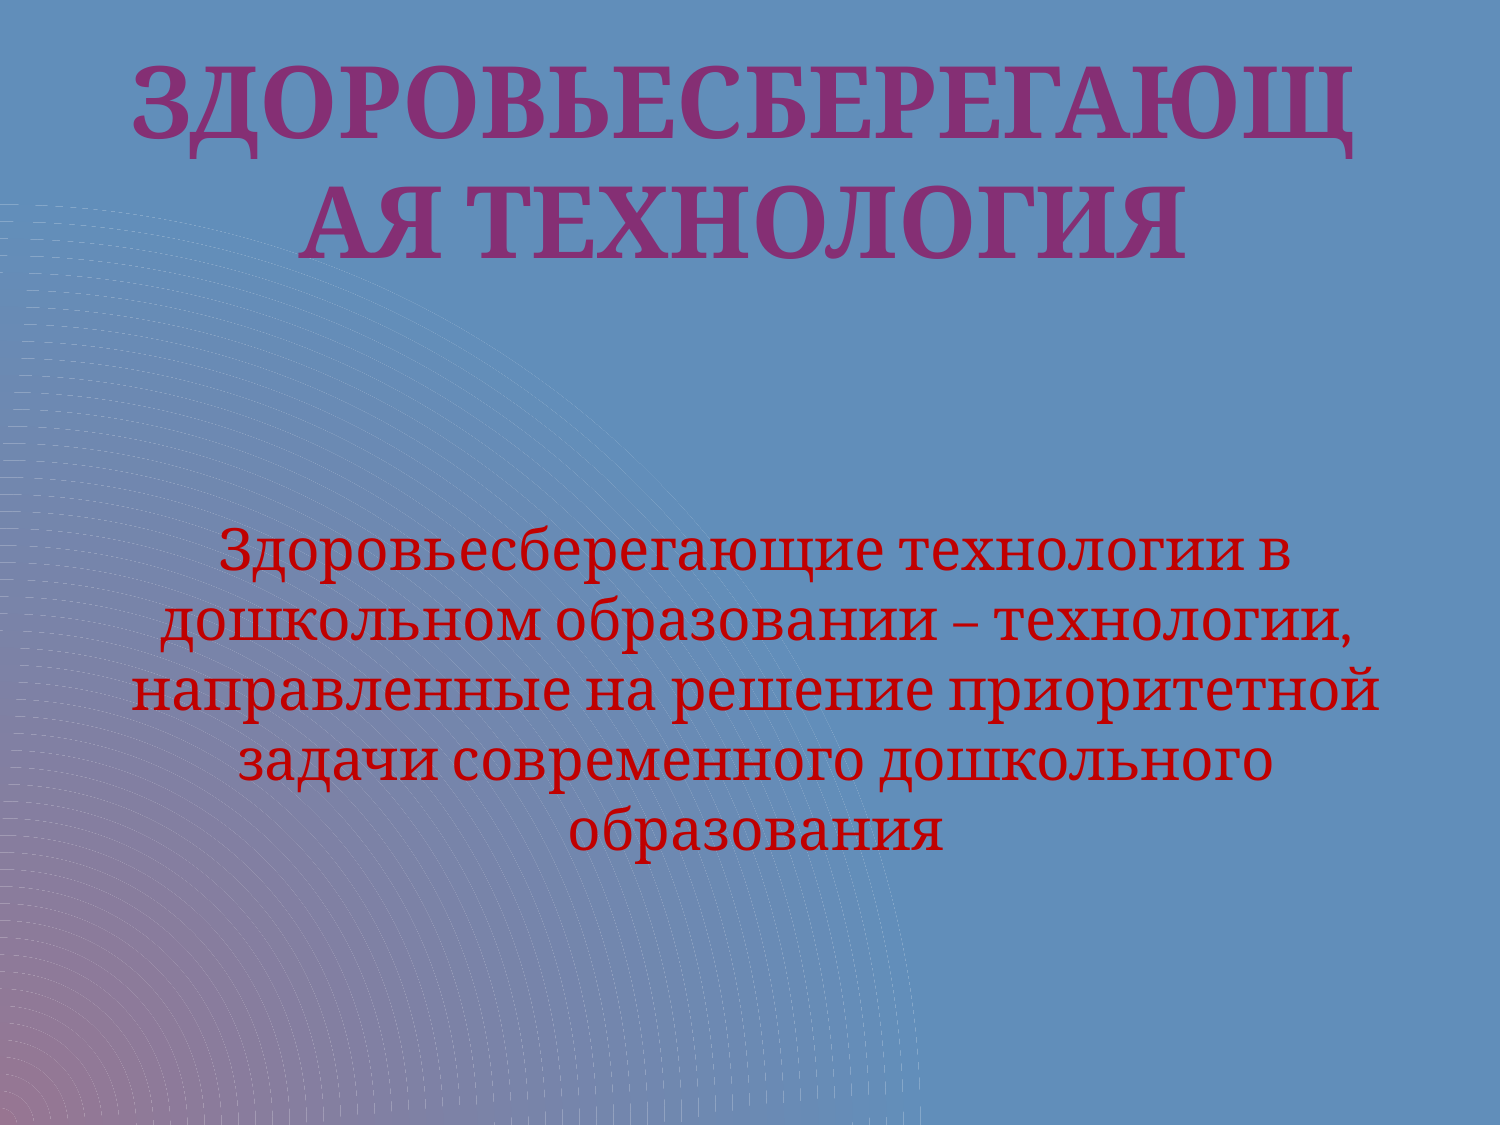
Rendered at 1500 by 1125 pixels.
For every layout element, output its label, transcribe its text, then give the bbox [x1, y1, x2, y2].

title Здоровьесберегающая технология [100, 30, 1388, 408]
subtitle Здоровьесберегающие технологии в дошкольном образовании – технологии, направленные на решение приоритетной задачи современного дошкольного образования [100, 408, 1412, 870]
